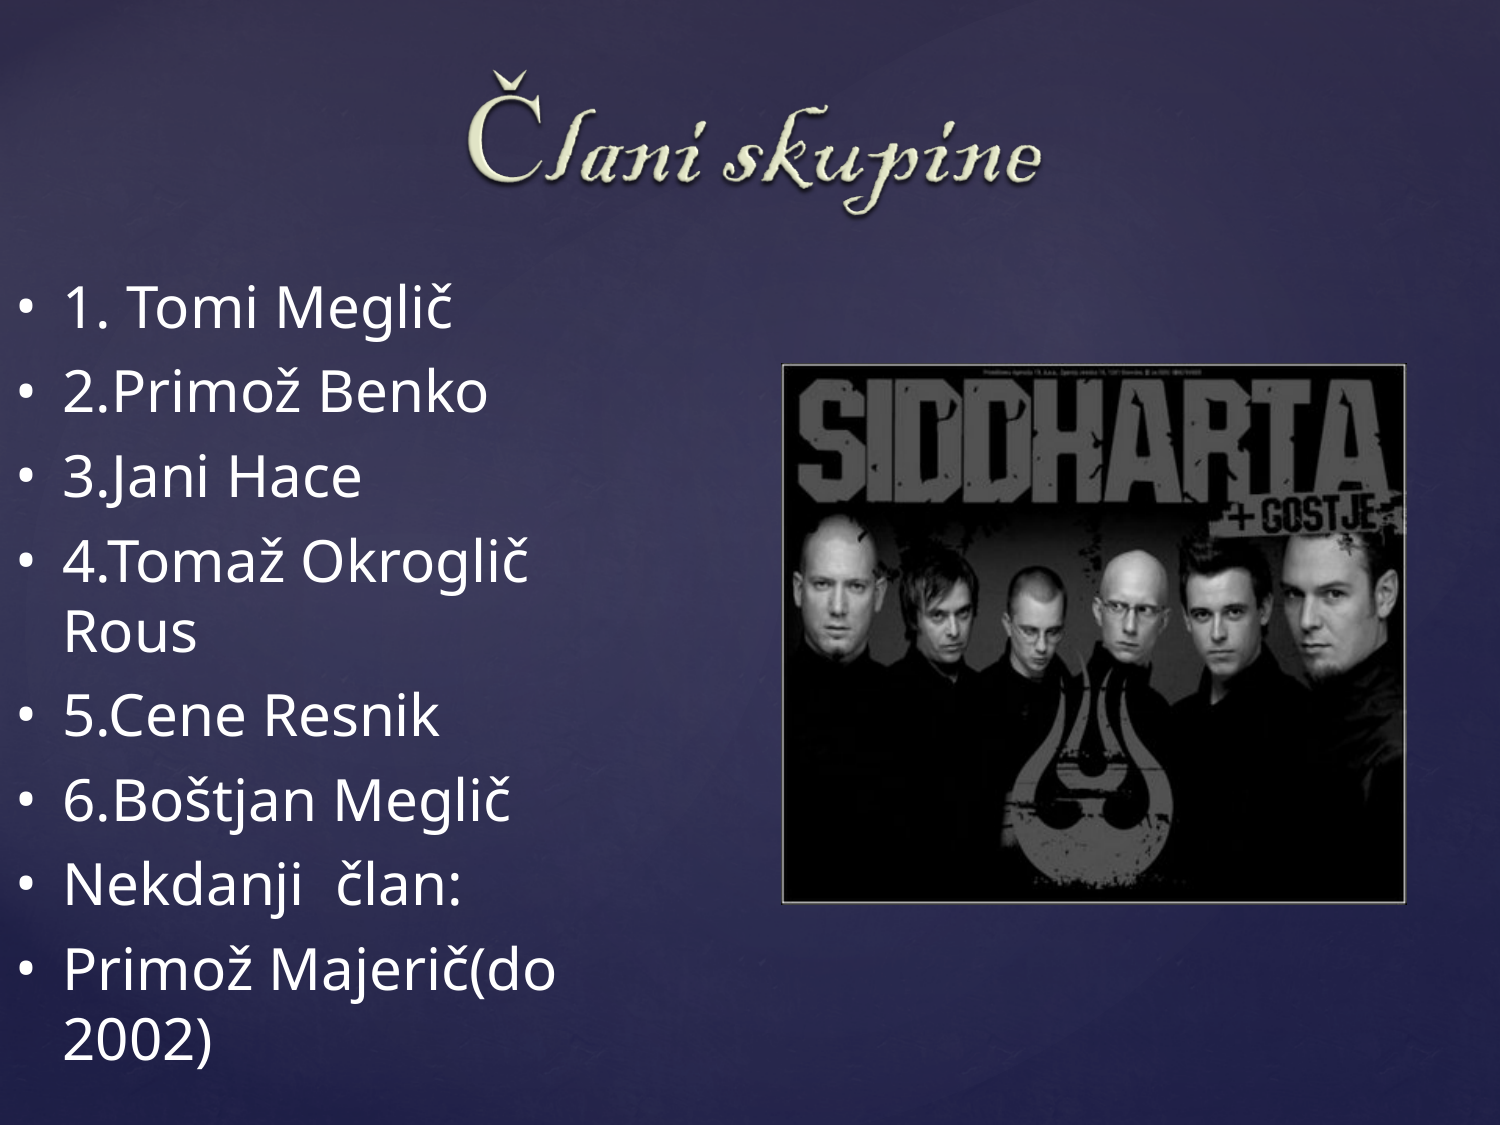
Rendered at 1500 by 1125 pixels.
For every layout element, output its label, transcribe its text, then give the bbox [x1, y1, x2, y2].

picture [73, 17, 1426, 234]
picture [0, 363, 1500, 1125]
list 1. Tomi Meglič 2.Primož Benko 3.Jani Hace 4.Tomaž Okroglič Rous 5.Cene Resnik 6.Boštjan Meglič Nekdanji član: Primož Majerič(do 2002) [0, 262, 663, 1080]
